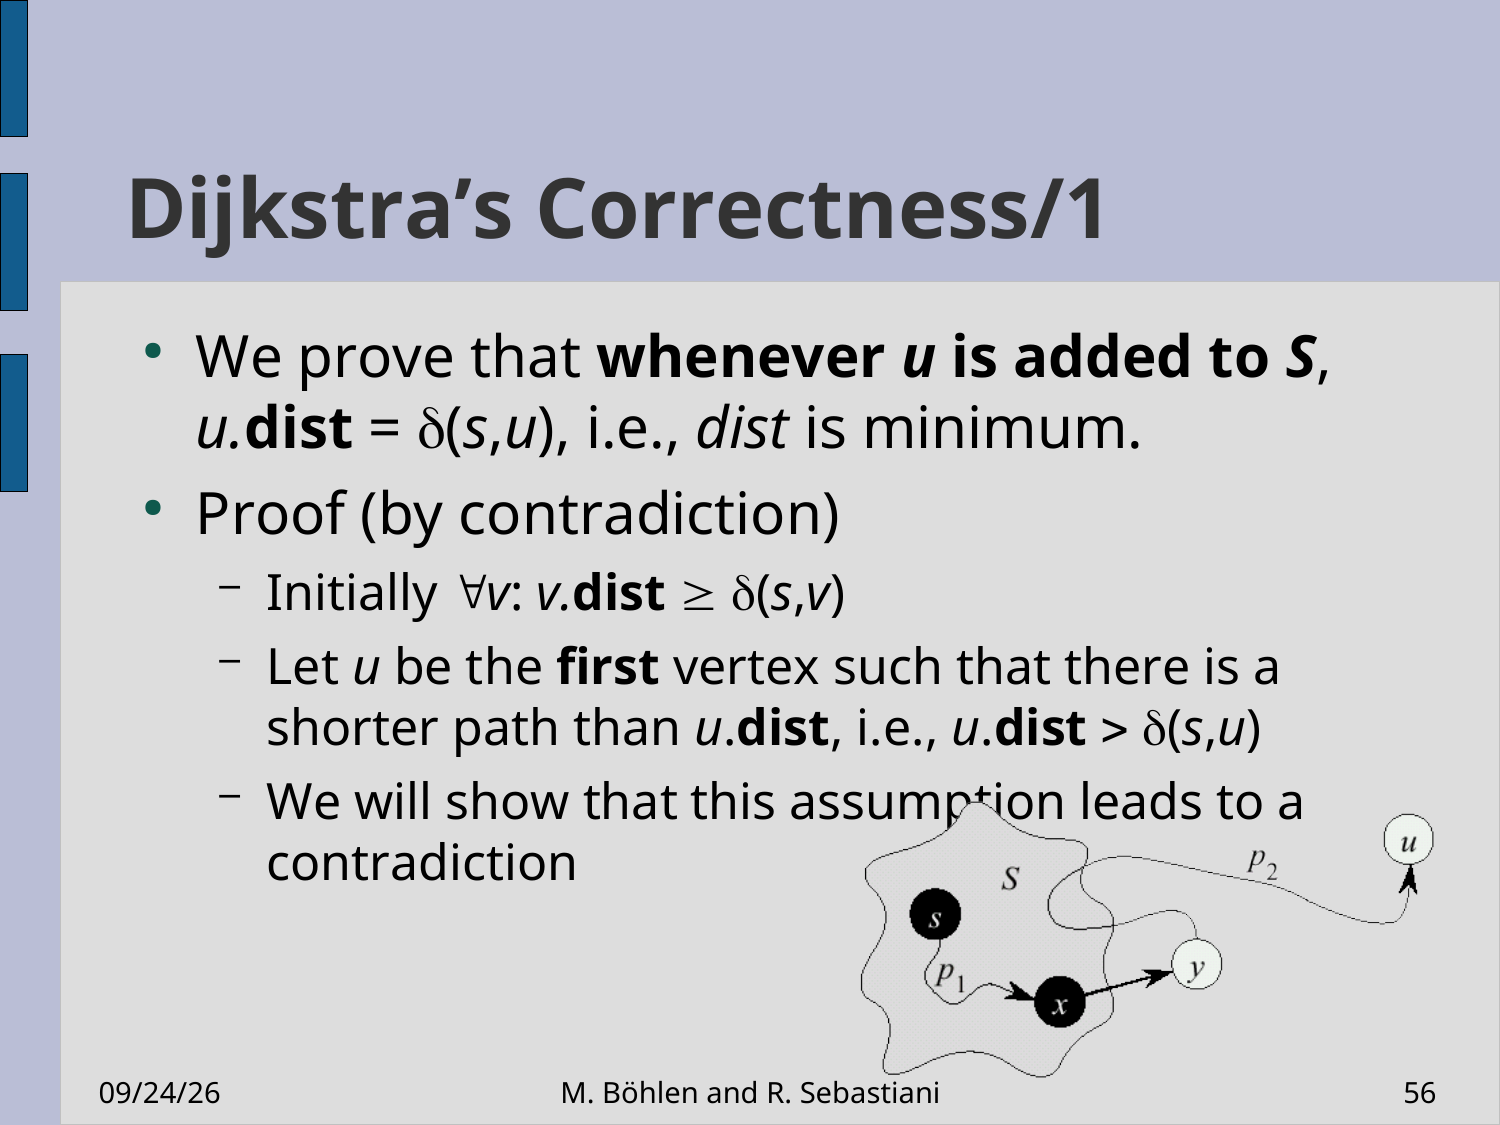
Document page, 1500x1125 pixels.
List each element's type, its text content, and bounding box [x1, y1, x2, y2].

list We prove that whenever u is added to S, u.dist = (s,u), i.e., dist is minimum. Proof (by contradiction) Initially v: v.dist  (s,v) Let u be the first vertex such that there is a shorter path than u.dist, i.e., u.dist  (s,u) We will show that this assumption leads to a contradiction [110, 312, 1392, 1037]
chart [846, 788, 1442, 1086]
title Dijkstra’s Correctness/1 [110, 67, 1392, 271]
